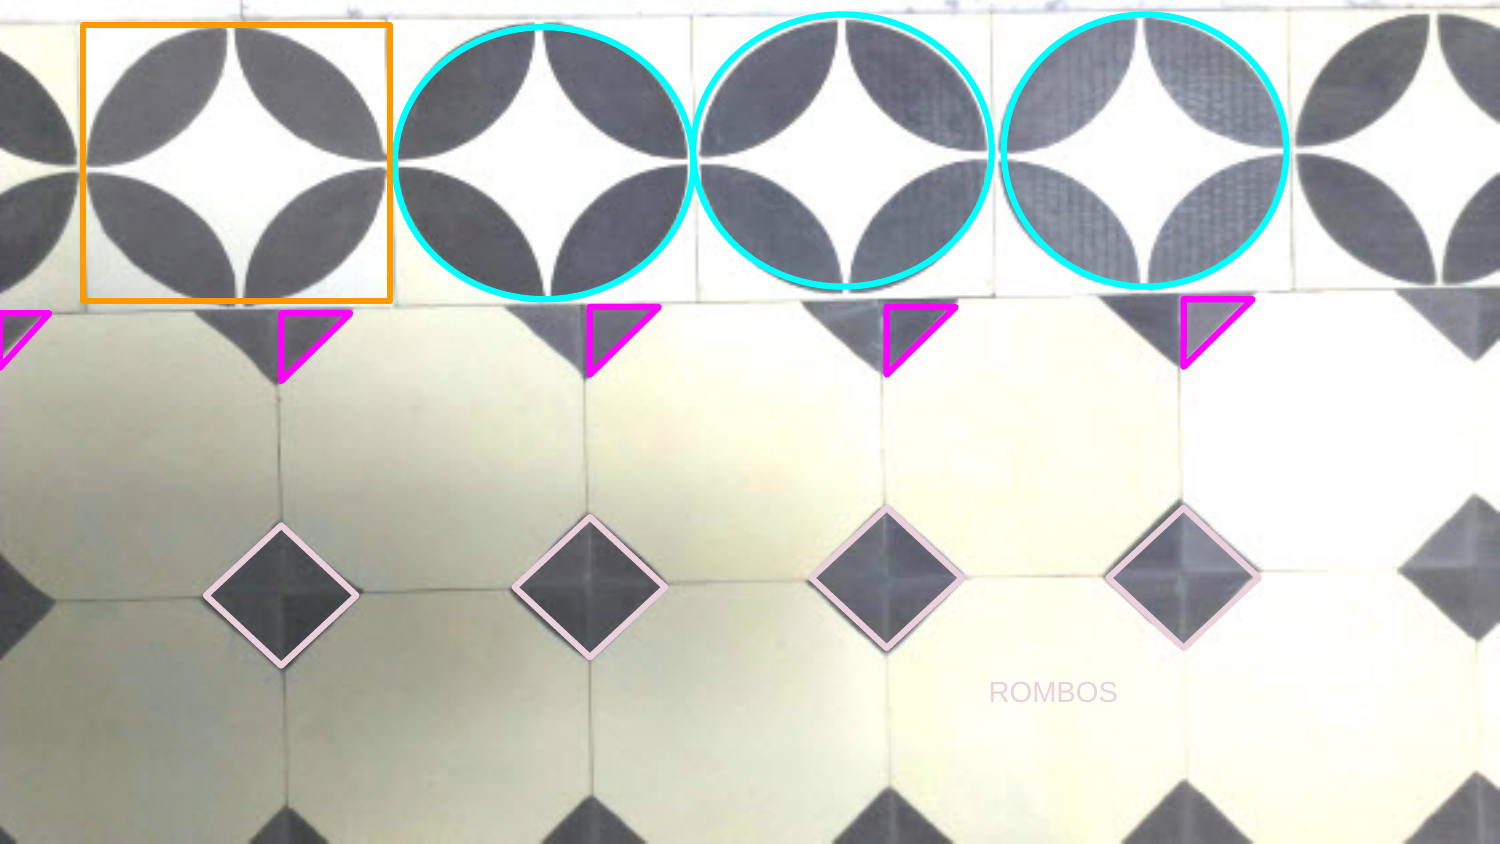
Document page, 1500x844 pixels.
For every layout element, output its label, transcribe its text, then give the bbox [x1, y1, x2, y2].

picture [0, 0, 1500, 844]
picture [4, 317, 40, 357]
text_box ROMBOS [742, 665, 1365, 740]
